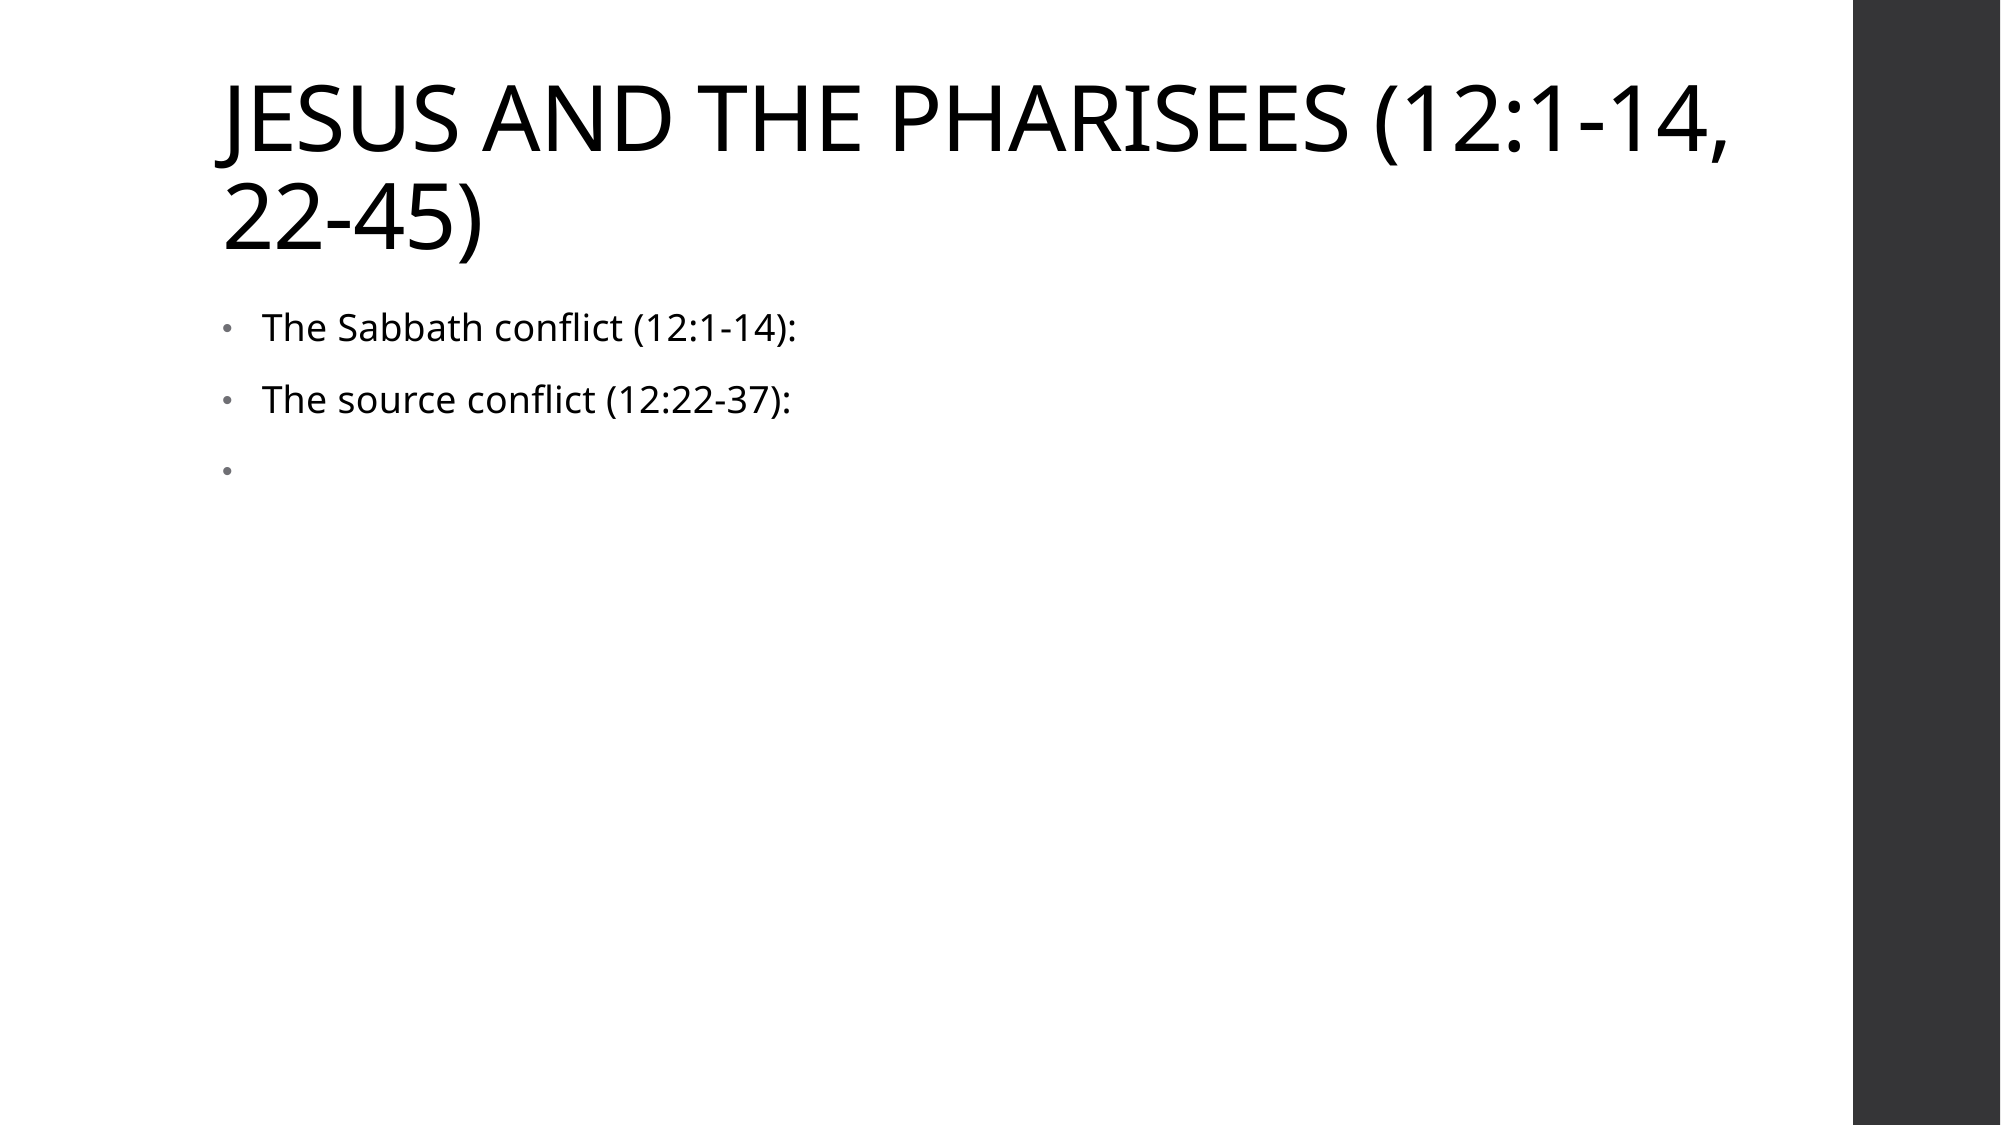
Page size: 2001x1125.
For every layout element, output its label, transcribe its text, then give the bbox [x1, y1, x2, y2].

title JESUS AND THE PHARISEES (12:1-14, 22-45) [206, 60, 1797, 278]
list The Sabbath conflict (12:1-14): The source conflict (12:22-37): [206, 299, 1617, 1014]
